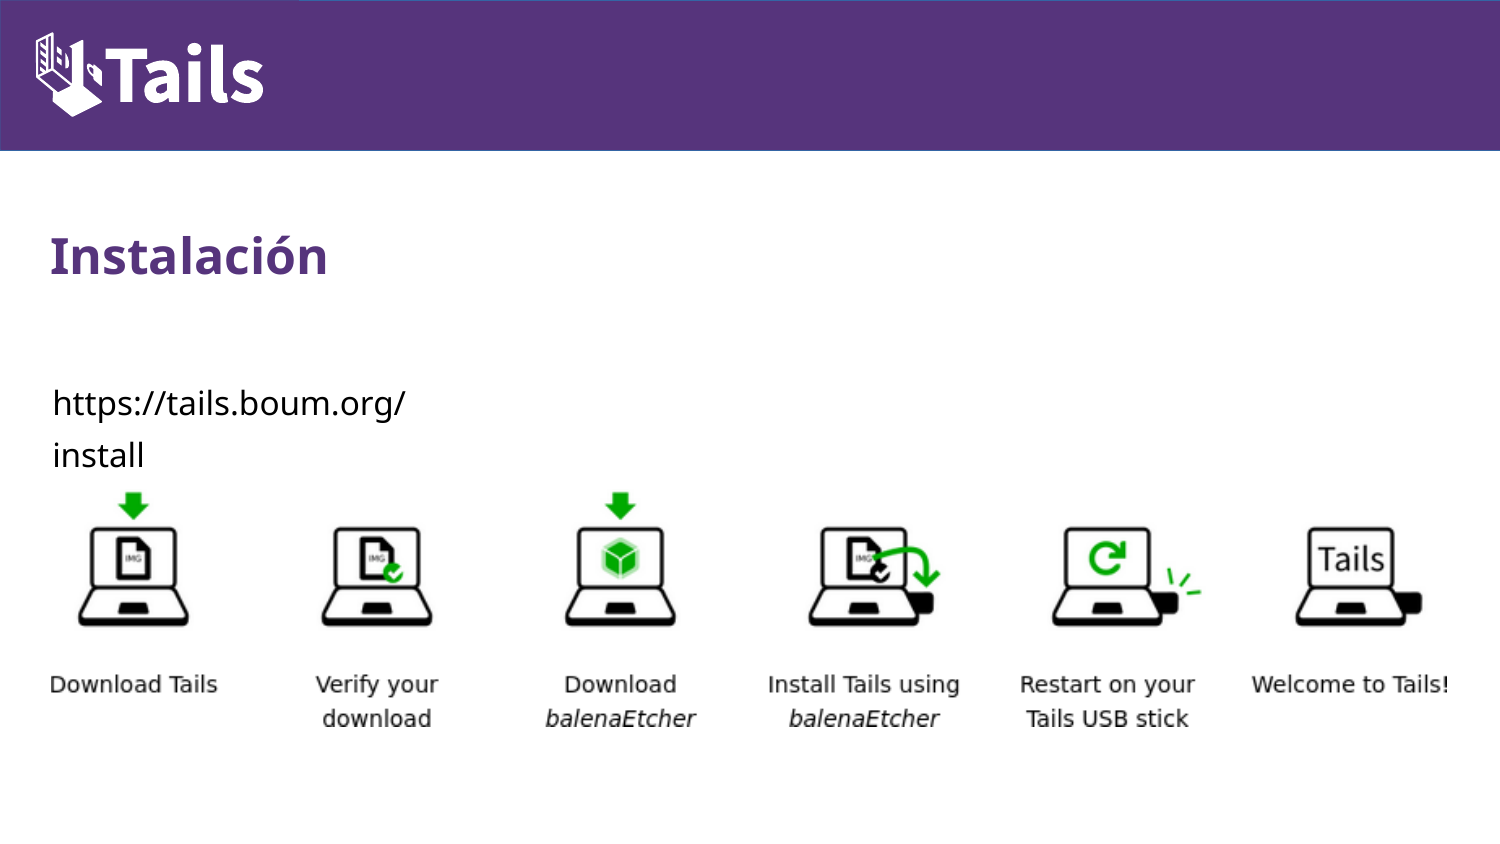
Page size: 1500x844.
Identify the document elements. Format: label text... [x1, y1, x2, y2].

picture [51, 489, 1447, 727]
text_box https://tails.boum.org/install [37, 365, 482, 429]
title Instalación [50, 192, 832, 319]
